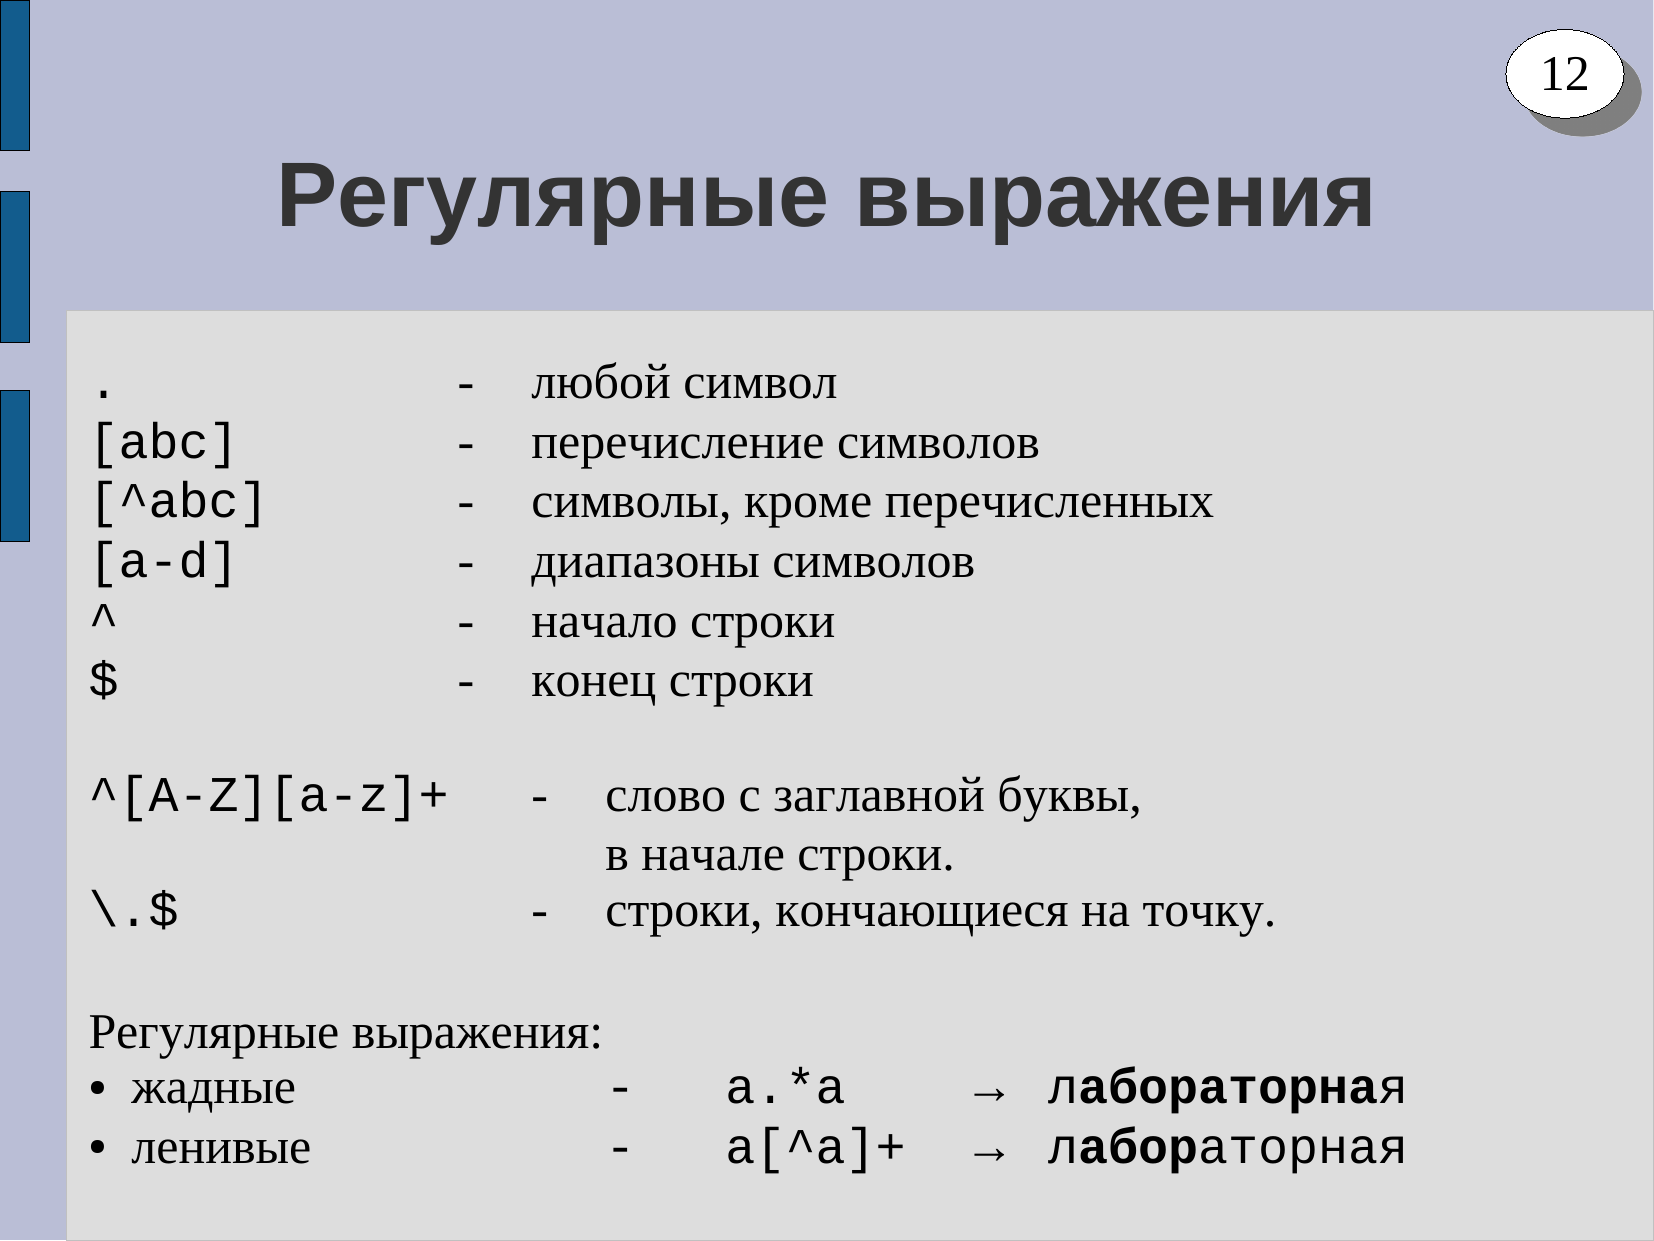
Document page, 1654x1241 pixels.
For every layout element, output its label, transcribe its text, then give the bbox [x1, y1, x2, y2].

text_box 12 [1505, 29, 1625, 119]
text_box Регулярные выражения: жадные - а.*а → лабораторная ленивые - а[^а]+ → лабораторная [88, 1003, 1625, 1211]
text_box . - любой символ [abc] - перечисление символов [^abc] - символы, кроме перечисленных [a-d] - диапазоны символов ^ - начало строки $ - конец строки ^[A-Z][a-z]+ - слово с заглавной буквы, в начале строки. \.$ - строки, кончающиеся на точку. [88, 354, 1277, 997]
title Регулярные выражения [121, 91, 1534, 299]
